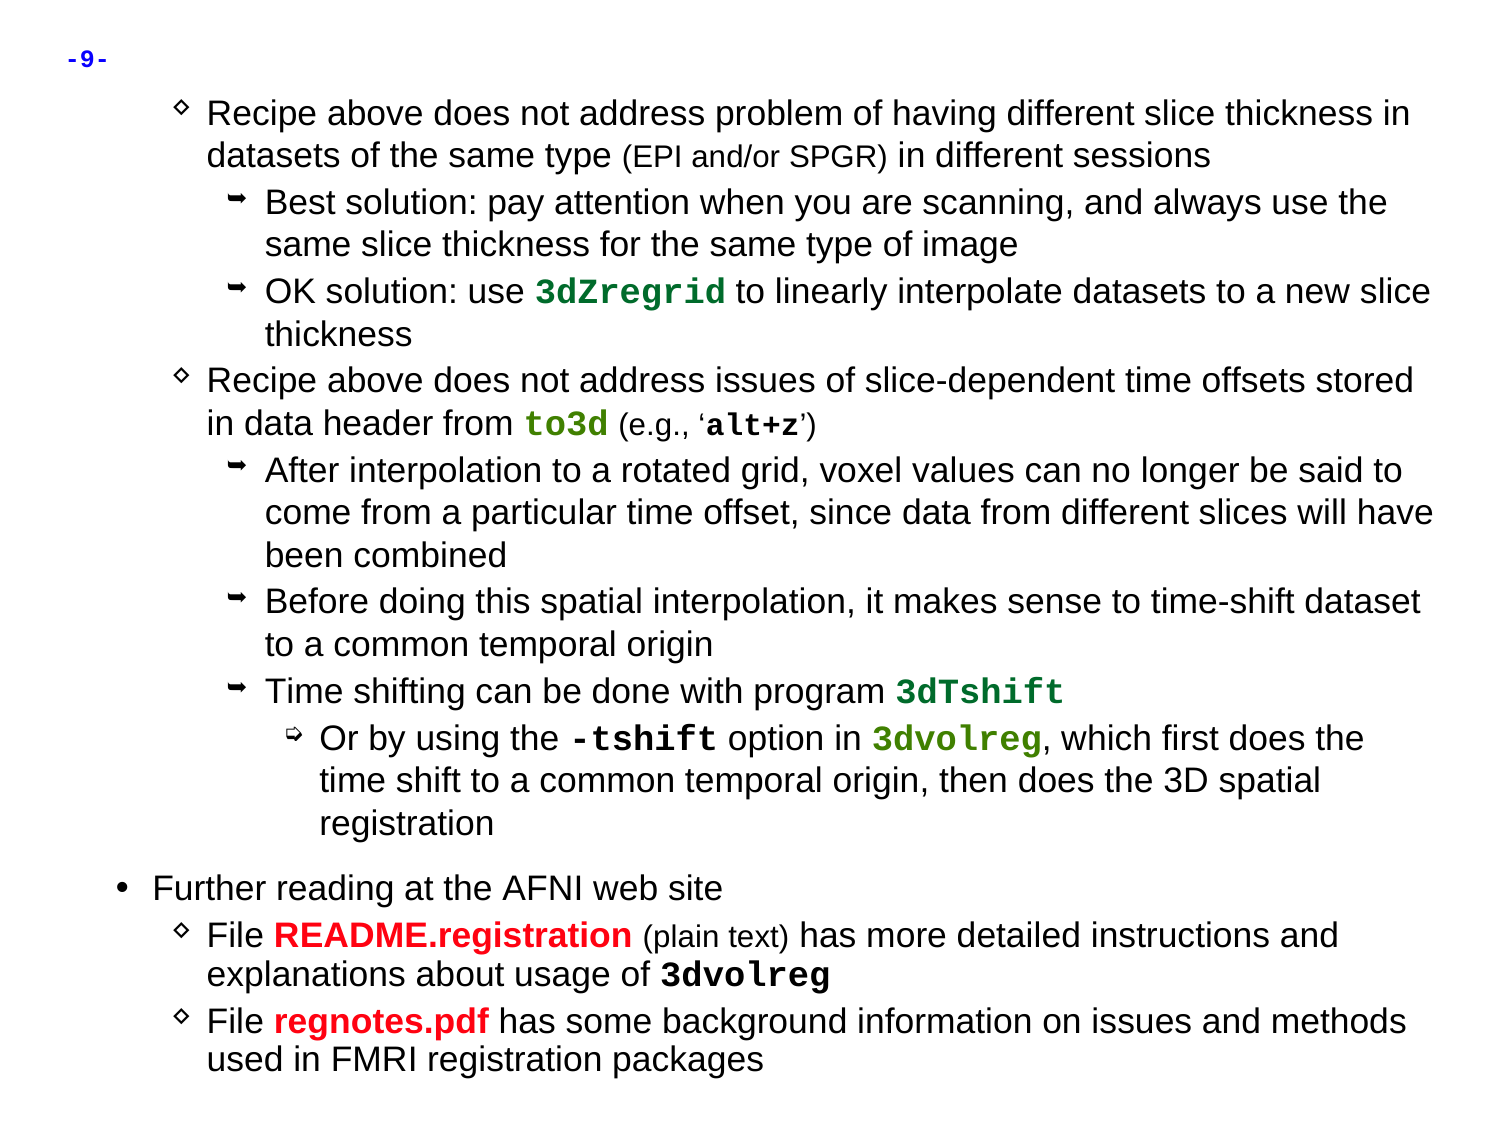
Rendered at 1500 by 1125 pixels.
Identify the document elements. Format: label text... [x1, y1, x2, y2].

text_box Recipe above does not address problem of having different slice thickness in datasets of the same type (EPI and/or SPGR) in different sessions Best solution: pay attention when you are scanning, and always use the same slice thickness for the same type of image OK solution: use 3dZregrid to linearly interpolate datasets to a new slice thickness Recipe above does not address issues of slice-dependent time offsets stored in data header from to3d (e.g., ‘alt+z’) After interpolation to a rotated grid, voxel values can no longer be said to come from a particular time offset, since data from different slices will have been combined Before doing this spatial interpolation, it makes sense to time-shift dataset to a common temporal origin Time shifting can be done with program 3dTshift Or by using the -tshift option in 3dvolreg, which first does the time shift to a common temporal origin, then does the 3D spatial registration Further reading at the AFNI web site File README.registration (plain text) has more detailed instructions and explanations about usage of 3dvolreg File regnotes.pdf has some background information on issues and methods used in FMRI registration packages [99, 81, 1451, 1065]
